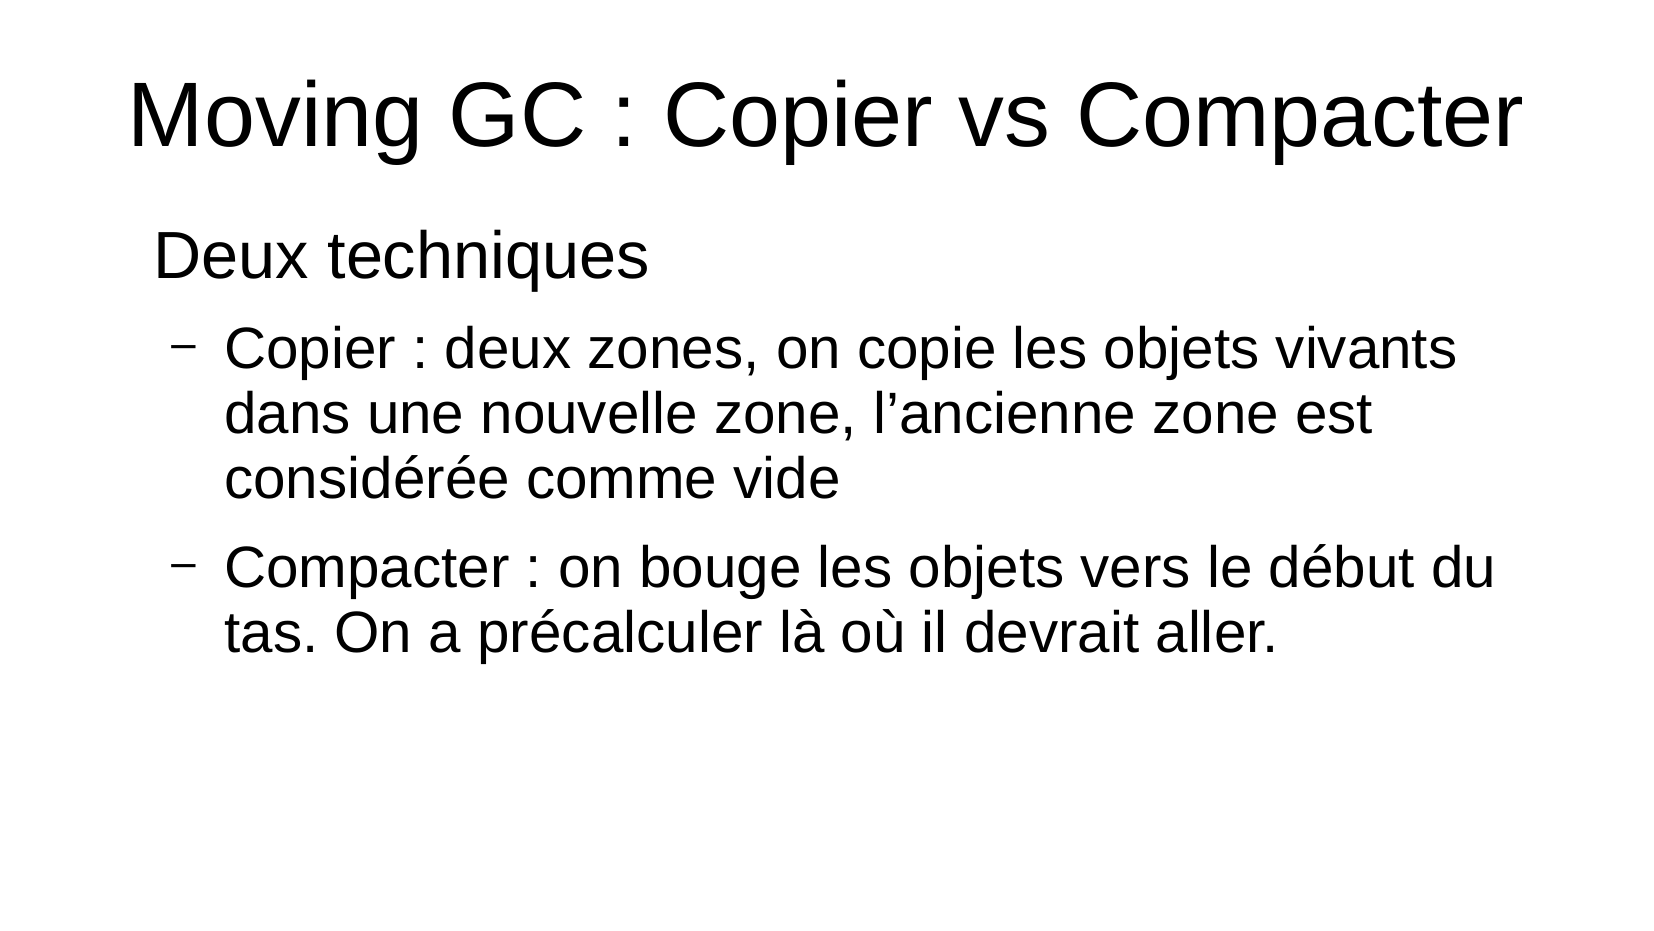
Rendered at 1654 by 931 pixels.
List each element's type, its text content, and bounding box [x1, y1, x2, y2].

list Deux techniques Copier : deux zones, on copie les objets vivants dans une nouvelle zone, l’ancienne zone est considérée comme vide Compacter : on bouge les objets vers le début du tas. On a précalculer là où il devrait aller. [82, 217, 1571, 758]
title Moving GC : Copier vs Compacter [82, 37, 1571, 193]
